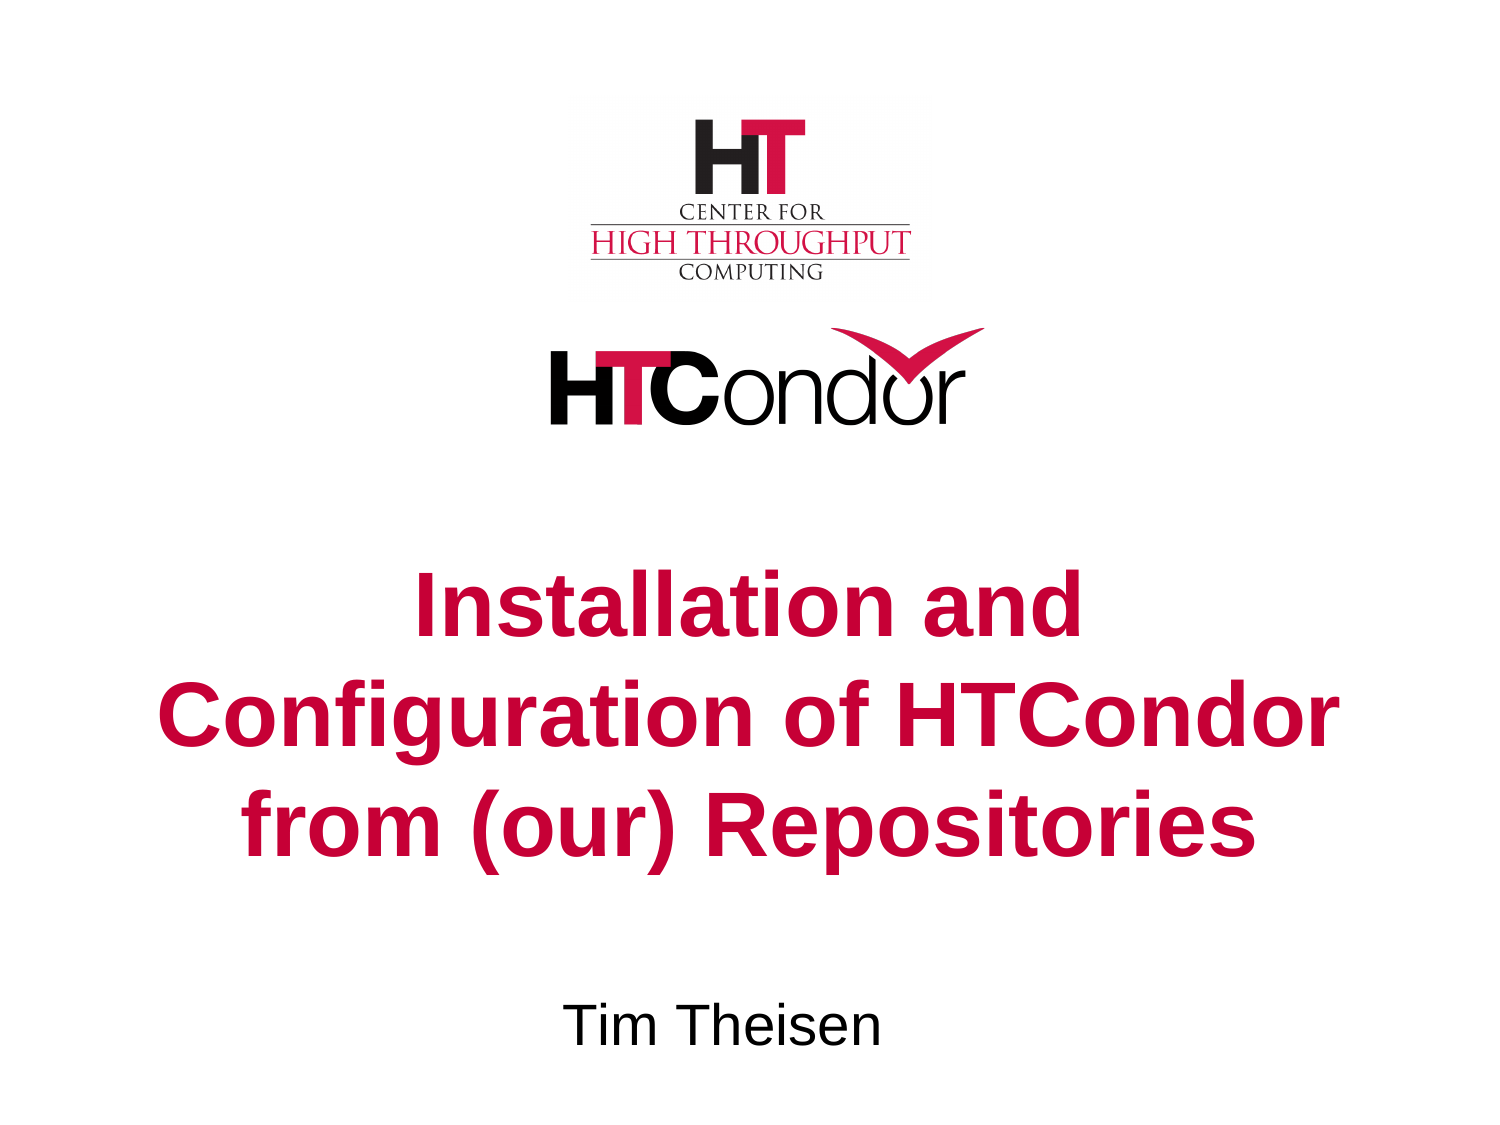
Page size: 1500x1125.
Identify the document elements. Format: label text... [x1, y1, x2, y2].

picture [545, 326, 990, 432]
title Installation and Configuration of HTCondor from (our) Repositories [112, 502, 1388, 918]
text_box Tim Theisen [547, 980, 899, 1066]
picture [568, 95, 932, 302]
